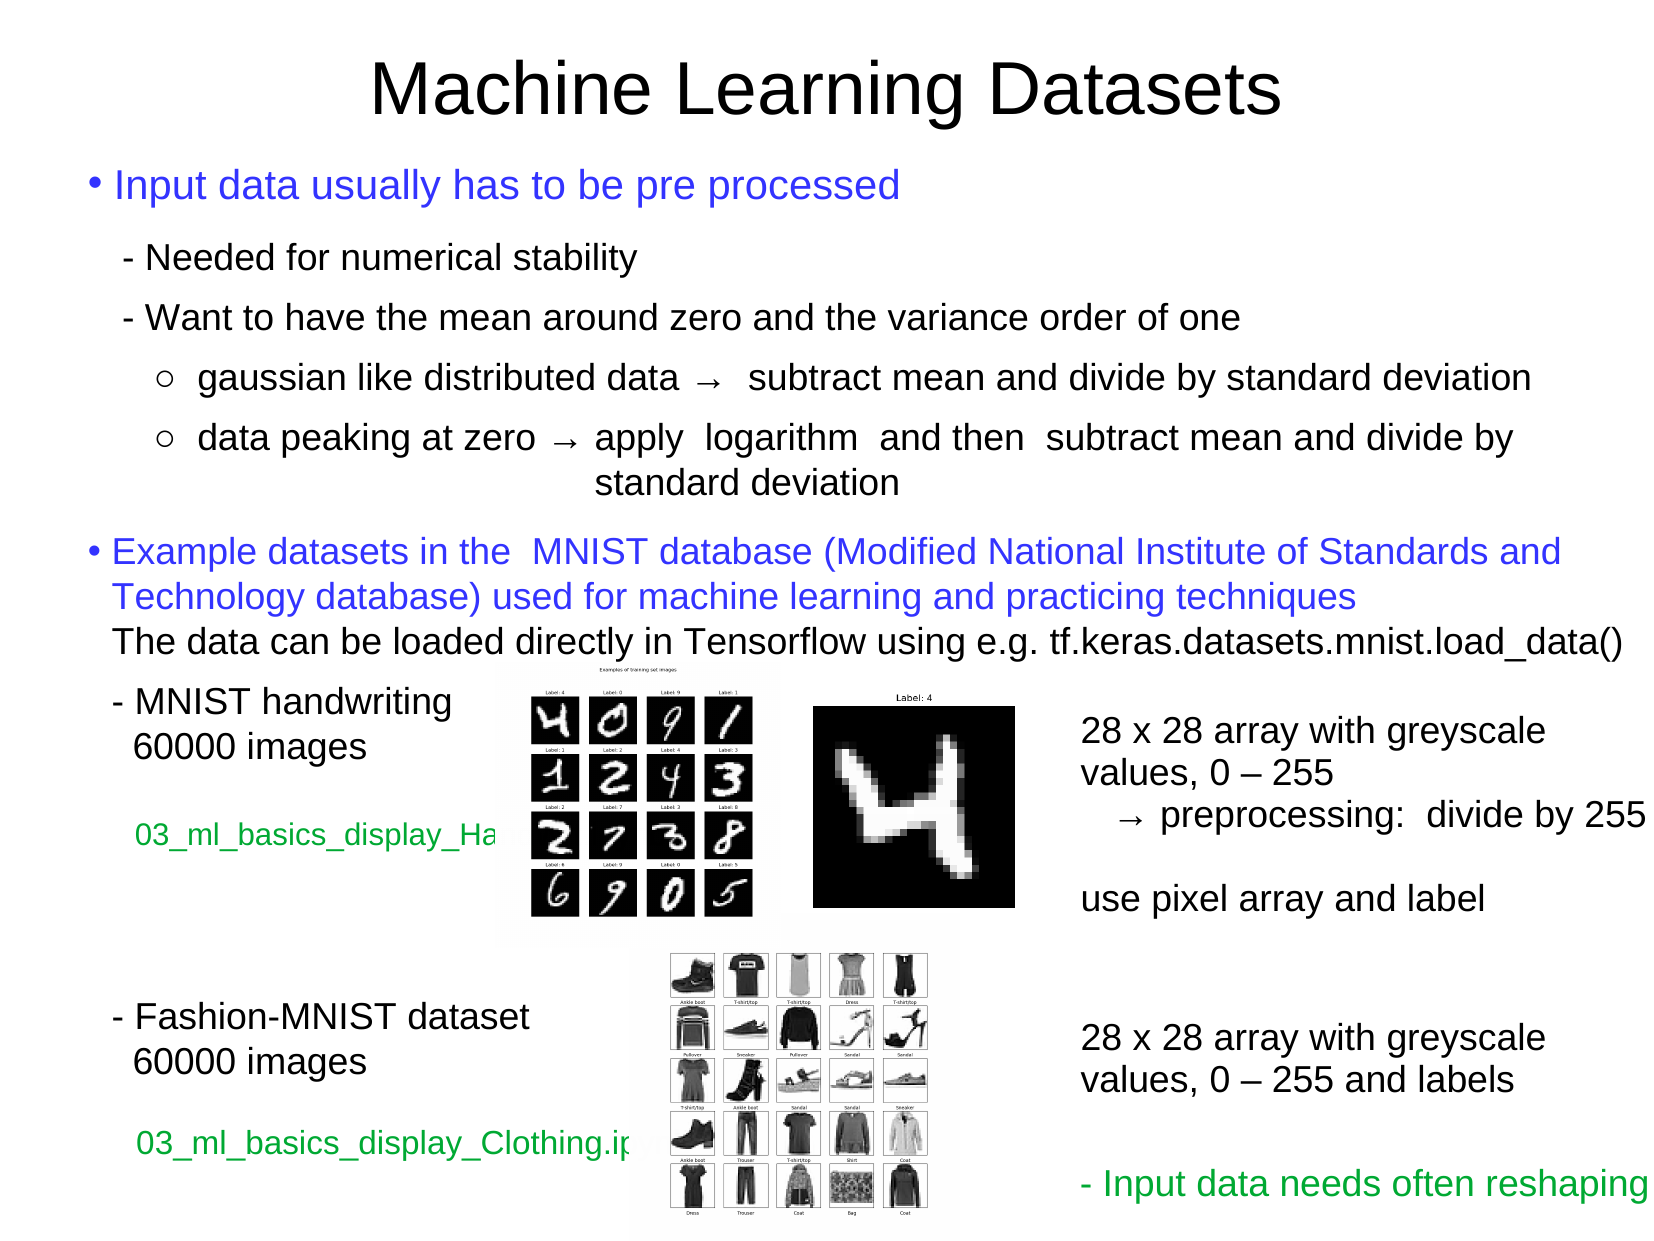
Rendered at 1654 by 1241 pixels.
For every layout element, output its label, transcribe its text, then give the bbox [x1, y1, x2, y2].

text_box 28 x 28 array with greyscale values, 0 – 255 → preprocessing: divide by 255 use pixel array and label [1065, 702, 1654, 927]
text_box 03_ml_basics_display_HandWrt.ipynb [120, 810, 495, 860]
text_box 28 x 28 array with greyscale values, 0 – 255 and labels [1065, 1009, 1654, 1109]
picture [495, 662, 960, 1241]
text_box 03_ml_basics_display_Clothing.ipynb [121, 1117, 629, 1170]
title Machine Learning Datasets [151, 0, 1502, 150]
text_box Input data usually has to be pre processed - Needed for numerical stability - Want to have the mean around zero and the variance order of one ○ gaussian like distributed data → subtract mean and divide by standard deviation ○ data peaking at zero → apply logarithm and then subtract mean and divide by standard deviation Example datasets in the MNIST database (Modified National Institute of Standards and Technology database) used for machine learning and practicing techniques The data can be loaded directly in Tensorflow using e.g. tf.keras.datasets.mnist.load_data() - MNIST handwriting 60000 images - Fashion-MNIST dataset 60000 images [73, 150, 1654, 1241]
text_box - Input data needs often reshaping [1065, 1155, 1654, 1212]
